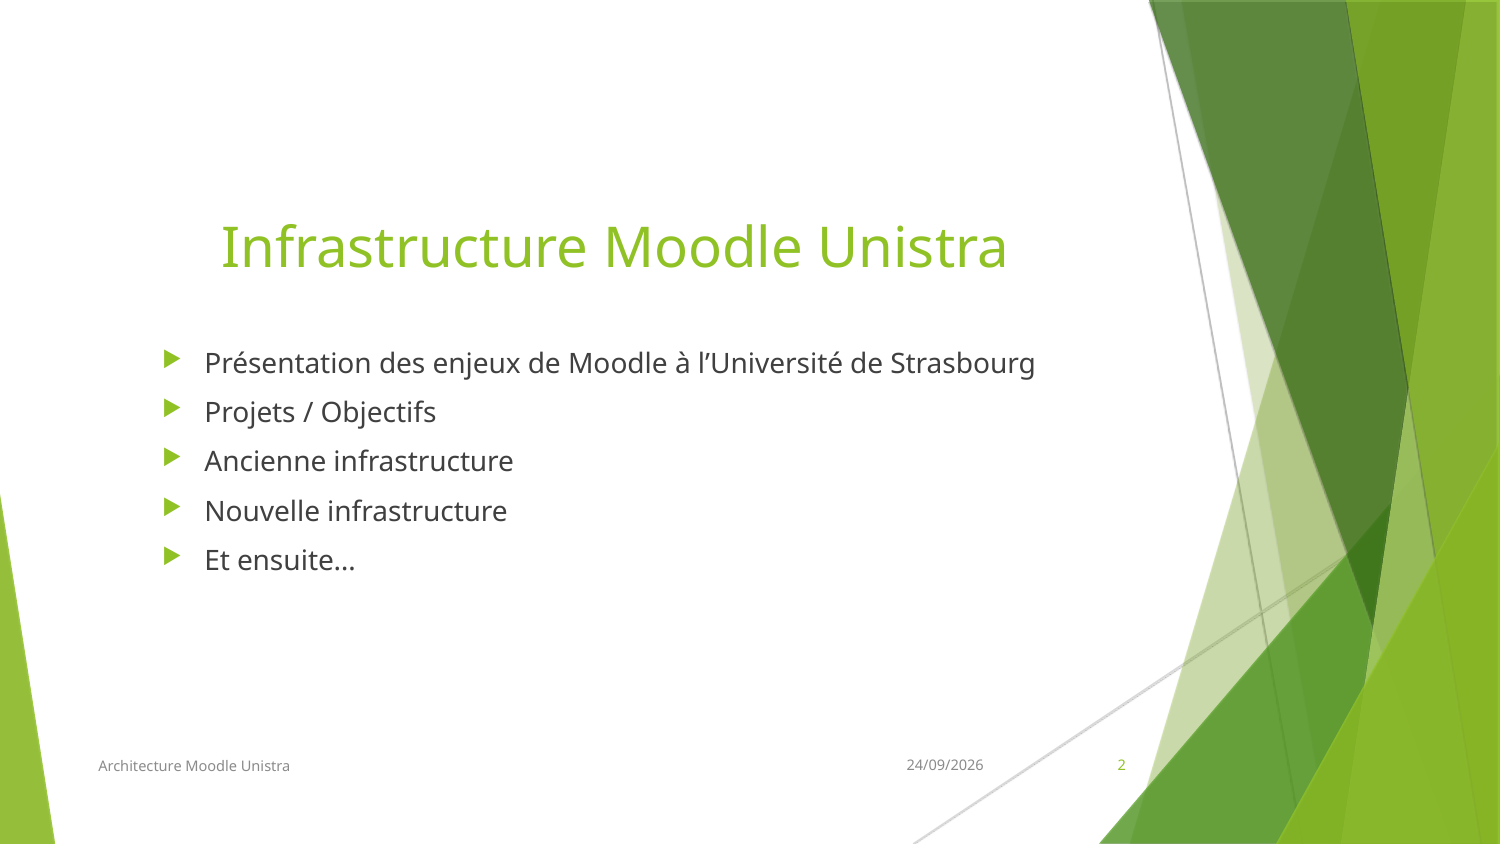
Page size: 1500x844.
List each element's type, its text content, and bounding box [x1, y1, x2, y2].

footer Architecture Moodle Unistra [83, 743, 859, 789]
slide_number 9 [1056, 743, 1141, 789]
slide_number 07/07/2022 [886, 743, 999, 789]
list Présentation des enjeux de Moodle à l’Université de Strasbourg Projets / Objectifs Ancienne infrastructure Nouvelle infrastructure Et ensuite… [147, 337, 1205, 815]
title Infrastructure Moodle Unistra [206, 203, 1264, 367]
